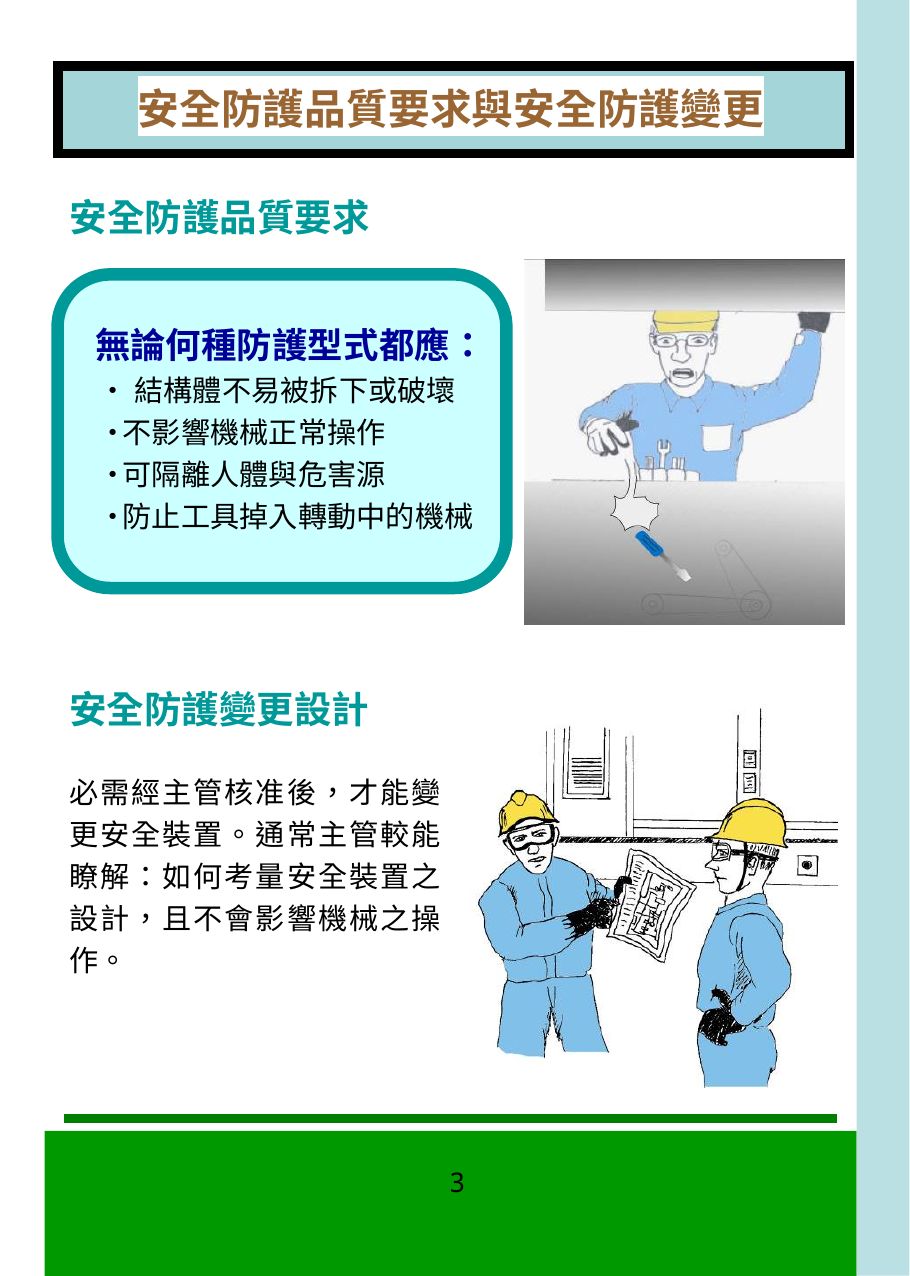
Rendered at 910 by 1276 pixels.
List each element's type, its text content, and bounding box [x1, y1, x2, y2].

text_box 必需經主管核准後，才能變更安全裝置。通常主管較能瞭解：如何考量安全裝置之設計，且不會影響機械之操作。 [53, 759, 458, 986]
text_box [57, 541, 507, 589]
title 安全防護品質要求與安全防護變更 [41, 74, 856, 166]
picture [468, 696, 838, 1088]
text_box 安全防護變更設計 [53, 678, 468, 740]
text_box 安全防護品質要求 [53, 185, 386, 248]
text_box [61, 274, 503, 306]
picture [524, 259, 845, 625]
text_box [856, 0, 910, 1276]
text_box 3 [422, 1157, 493, 1207]
text_box 無論何種防護型式都應： ‧結構體不易被拆下或破壞 ‧不影響機械正常操作 ‧可隔離人體與危害源 ‧防止工具掉入轉動中的機械 [53, 306, 524, 541]
